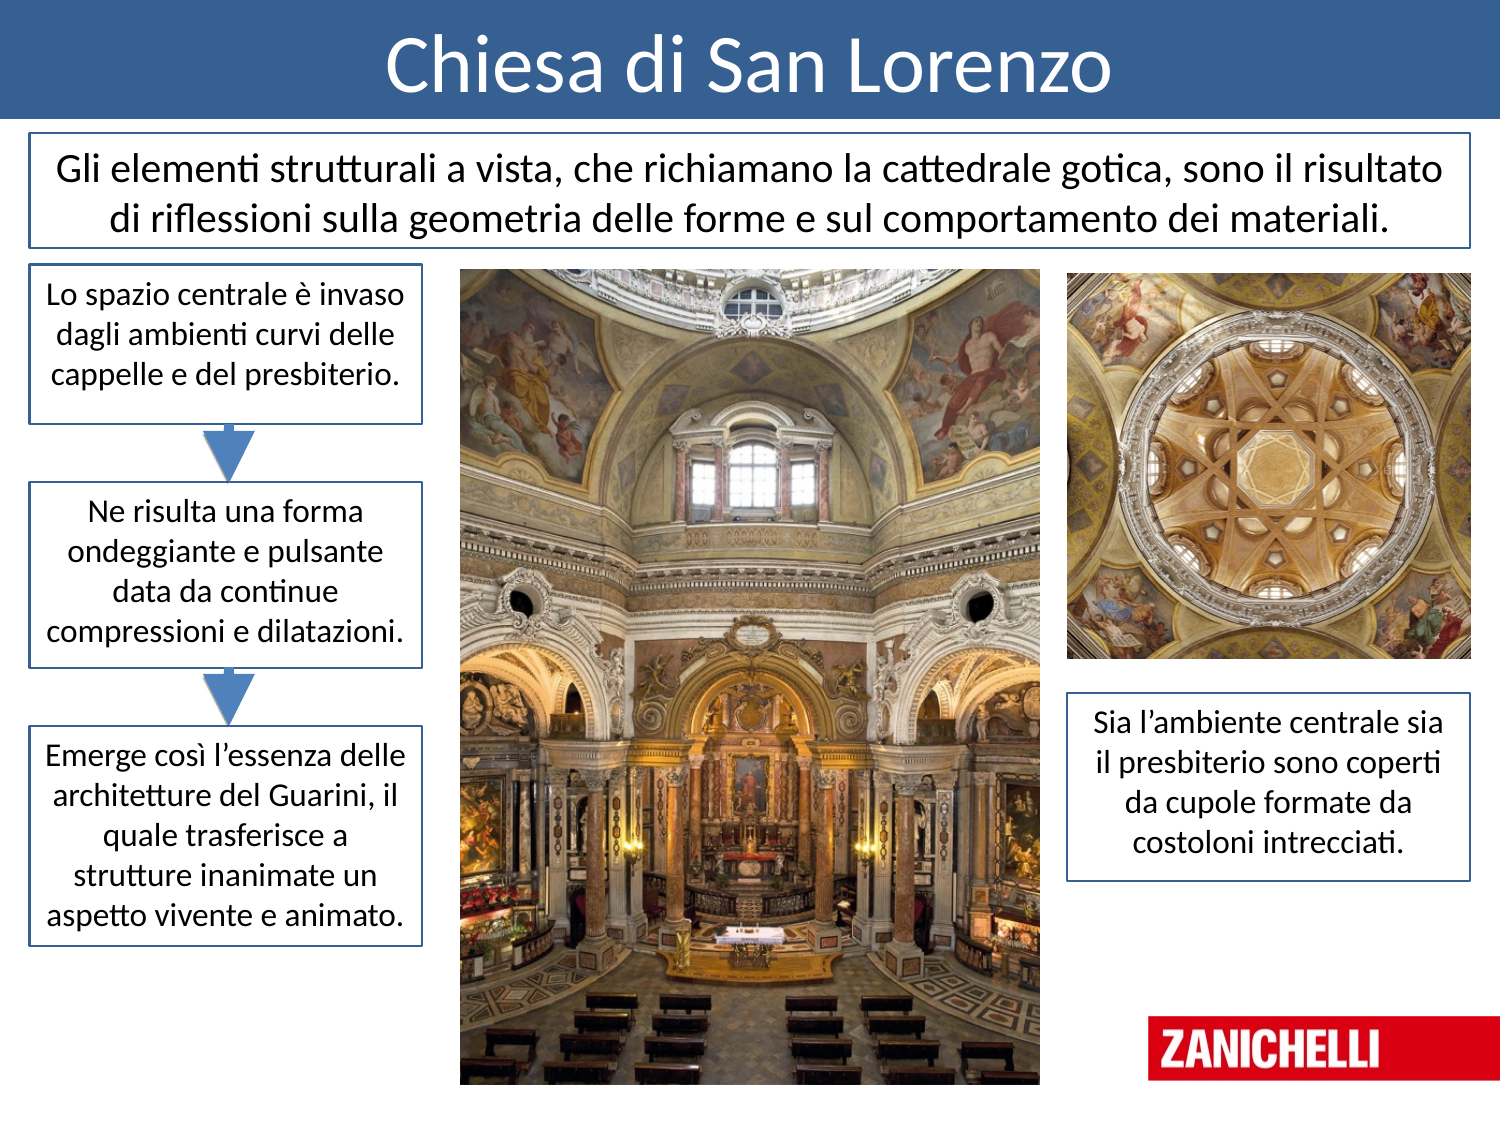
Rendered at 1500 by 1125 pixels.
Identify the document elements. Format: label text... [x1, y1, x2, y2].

text_box Sia l’ambiente centrale sia il presbiterio sono coperti da cupole formate da costoloni intrecciati. [1067, 693, 1471, 881]
text_box Emerge così l’essenza delle architetture del Guarini, il quale trasferisce a strutture inanimate un aspetto vivente e animato. [29, 725, 423, 946]
picture [460, 269, 1040, 1085]
text_box Gli elementi strutturali a vista, che richiamano la cattedrale gotica, sono il risultato di riflessioni sulla geometria delle forme e sul comportamento dei materiali. [29, 132, 1471, 248]
text_box Chiesa di San Lorenzo [0, 0, 1500, 118]
text_box Lo spazio centrale è invaso dagli ambienti curvi delle cappelle e del presbiterio. [29, 264, 423, 425]
text_box Ne risulta una forma ondeggiante e pulsante data da continue compressioni e dilatazioni. [29, 482, 423, 668]
picture [1067, 273, 1471, 659]
picture [1148, 1016, 1500, 1081]
